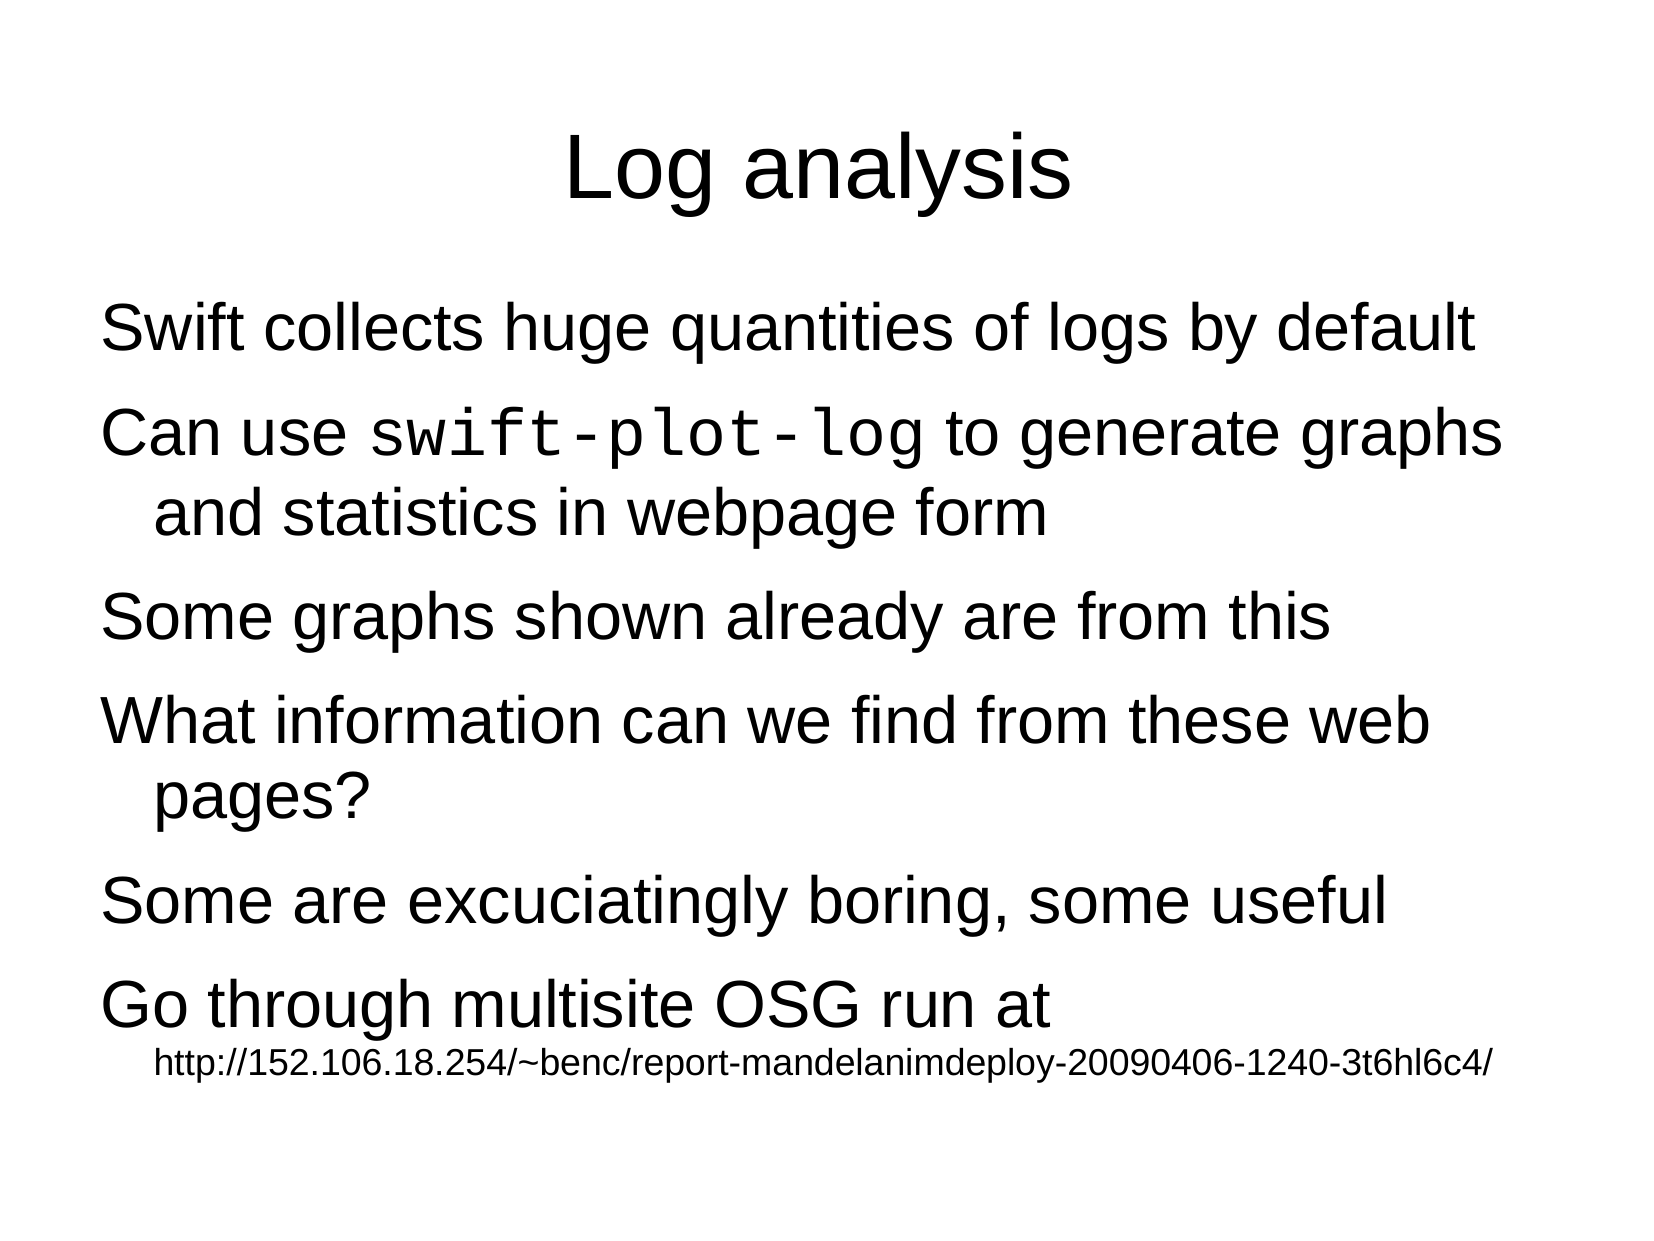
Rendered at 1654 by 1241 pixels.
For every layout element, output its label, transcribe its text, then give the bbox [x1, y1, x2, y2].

list Swift collects huge quantities of logs by default Can use swift-plot-log to generate graphs and statistics in webpage form Some graphs shown already are from this What information can we find from these web pages? Some are excuciatingly boring, some useful Go through multisite OSG run at http://152.106.18.254/~benc/report-mandelanimdeploy-20090406-1240-3t6hl6c4/ [82, 290, 1571, 1100]
title Log analysis [75, 62, 1564, 270]
